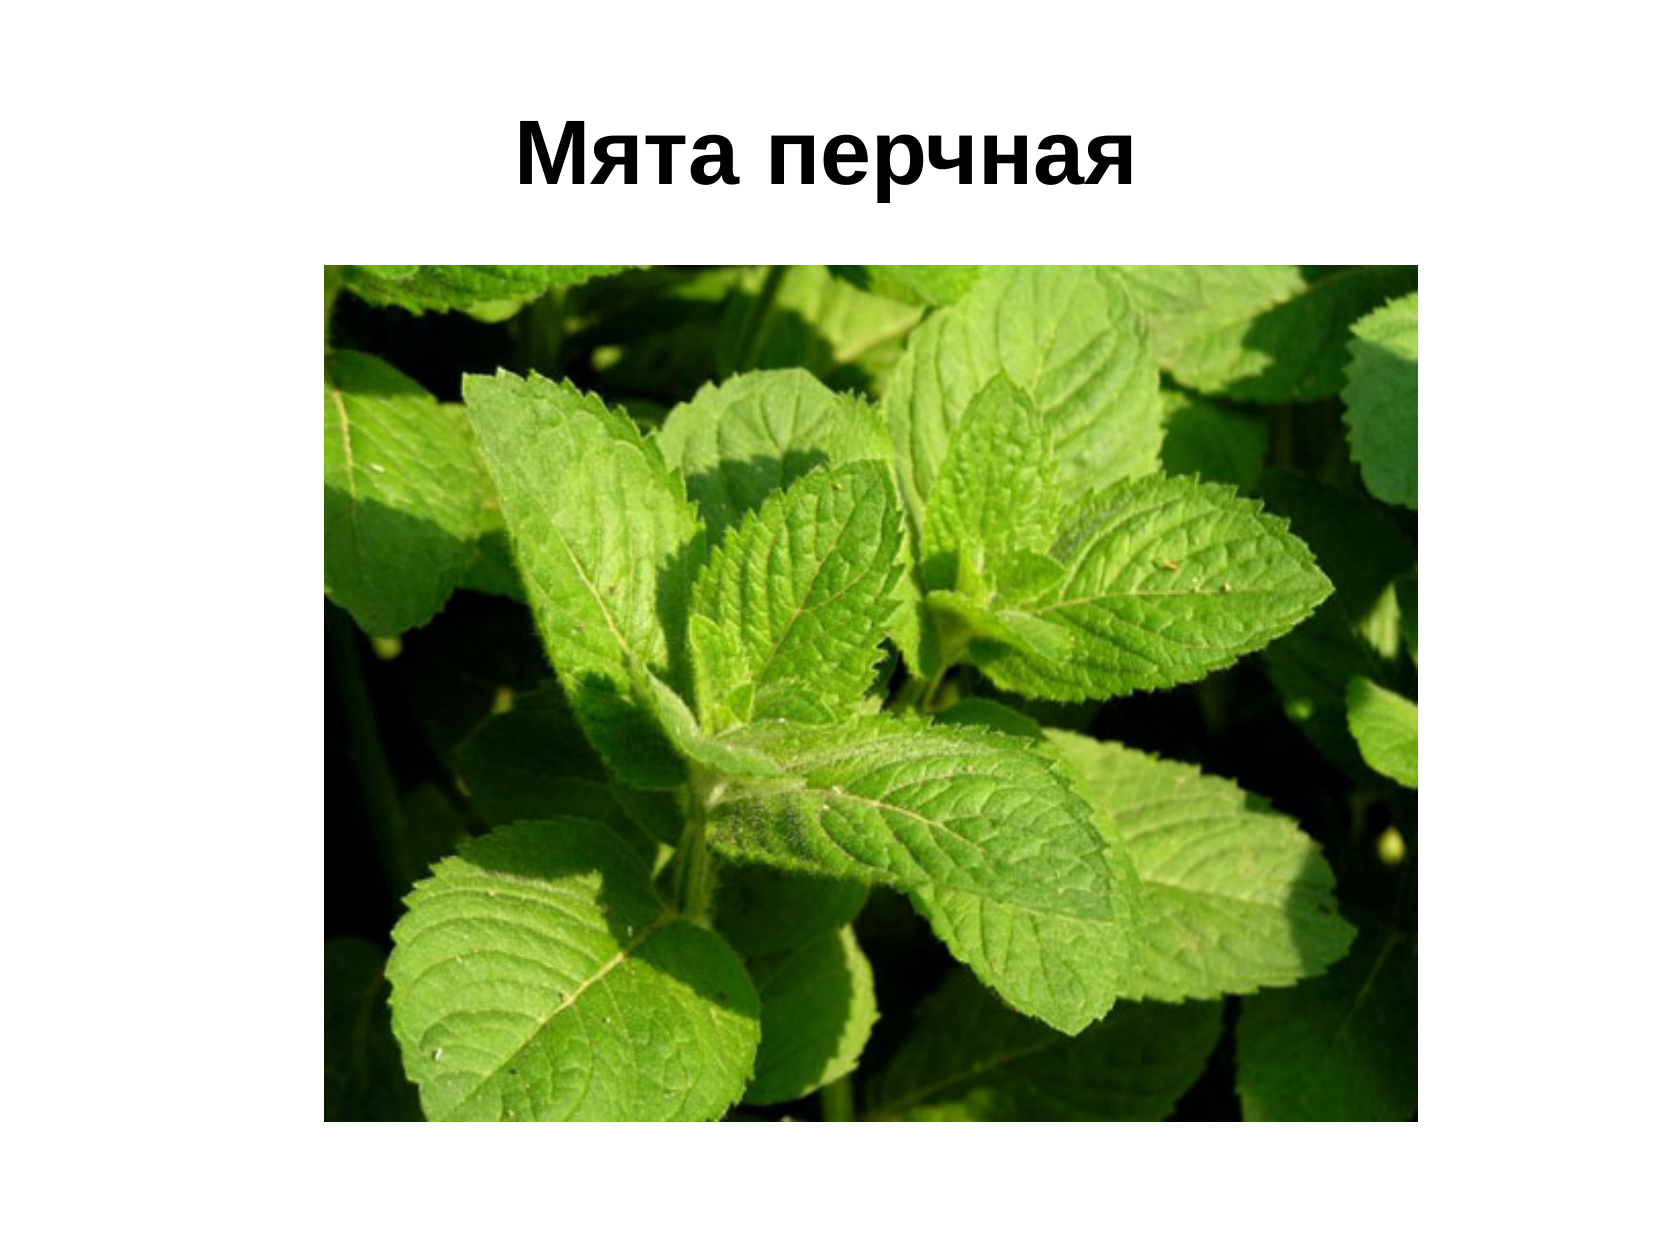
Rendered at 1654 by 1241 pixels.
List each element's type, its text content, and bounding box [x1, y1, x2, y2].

title Мята перчная [82, 56, 1571, 250]
picture [324, 265, 1418, 1123]
